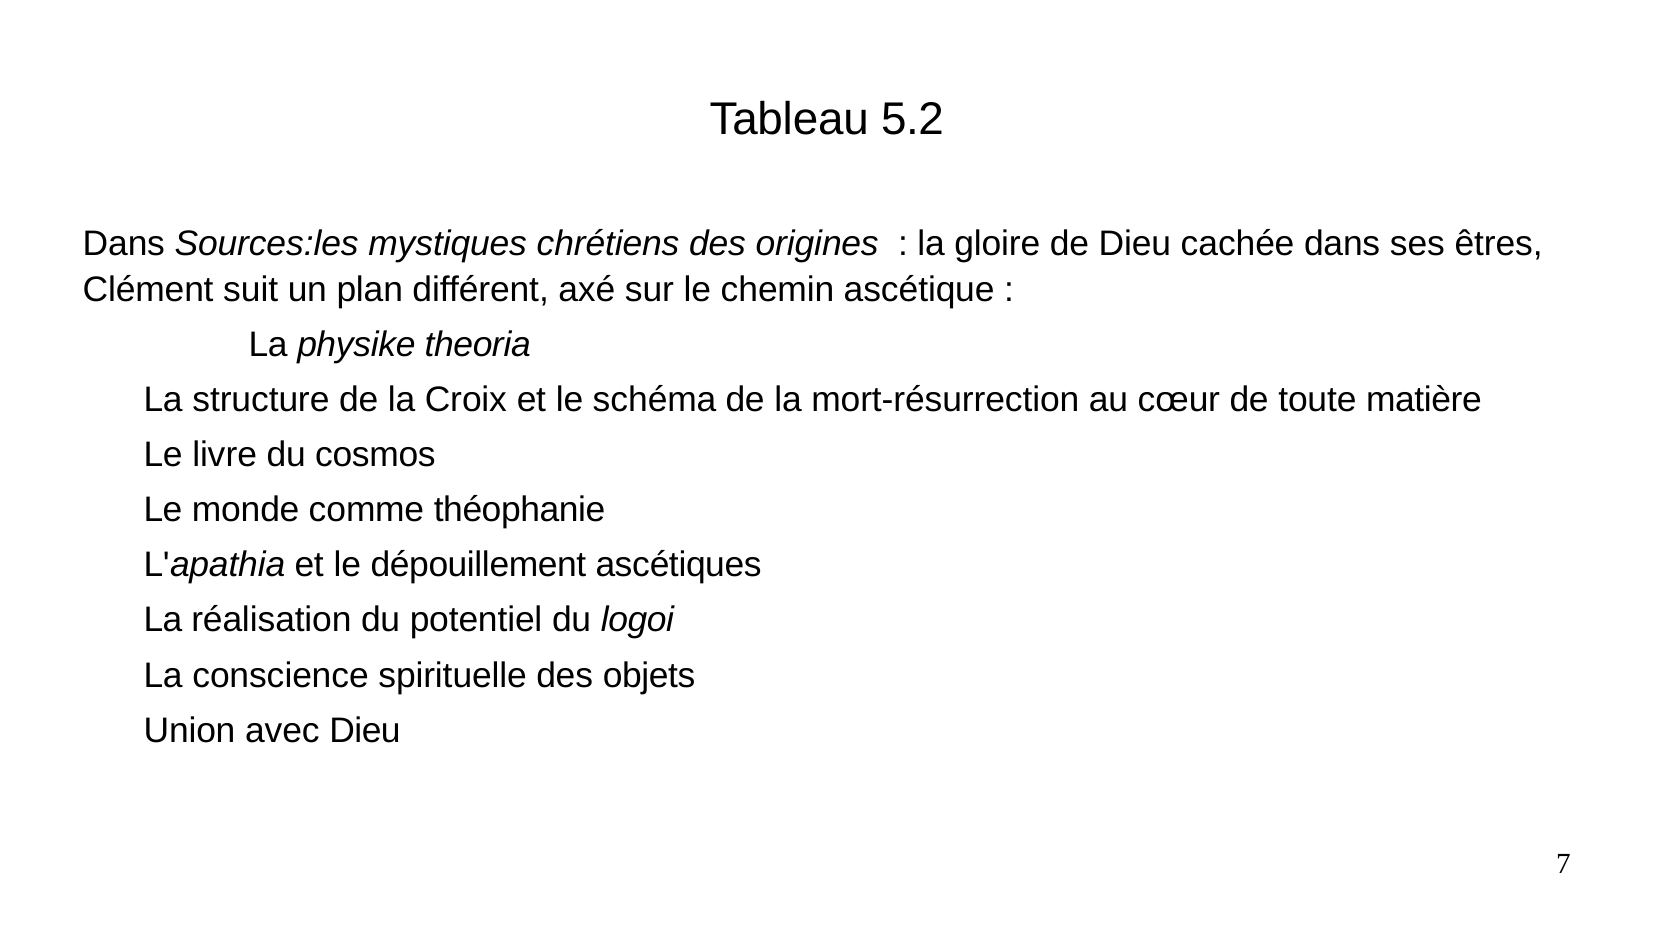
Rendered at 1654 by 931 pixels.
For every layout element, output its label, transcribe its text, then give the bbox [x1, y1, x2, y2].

title Tableau 5.2 [82, 37, 1571, 193]
list Dans Sources:les mystiques chrétiens des origines : la gloire de Dieu cachée dans ses êtres, Clément suit un plan différent, axé sur le chemin ascétique : La physike theoria La structure de la Croix et le schéma de la mort-résurrection au cœur de toute matière Le livre du cosmos Le monde comme théophanie L'apathia et le dépouillement ascétiques La réalisation du potentiel du logoi La conscience spirituelle des objets Union avec Dieu [82, 217, 1571, 758]
